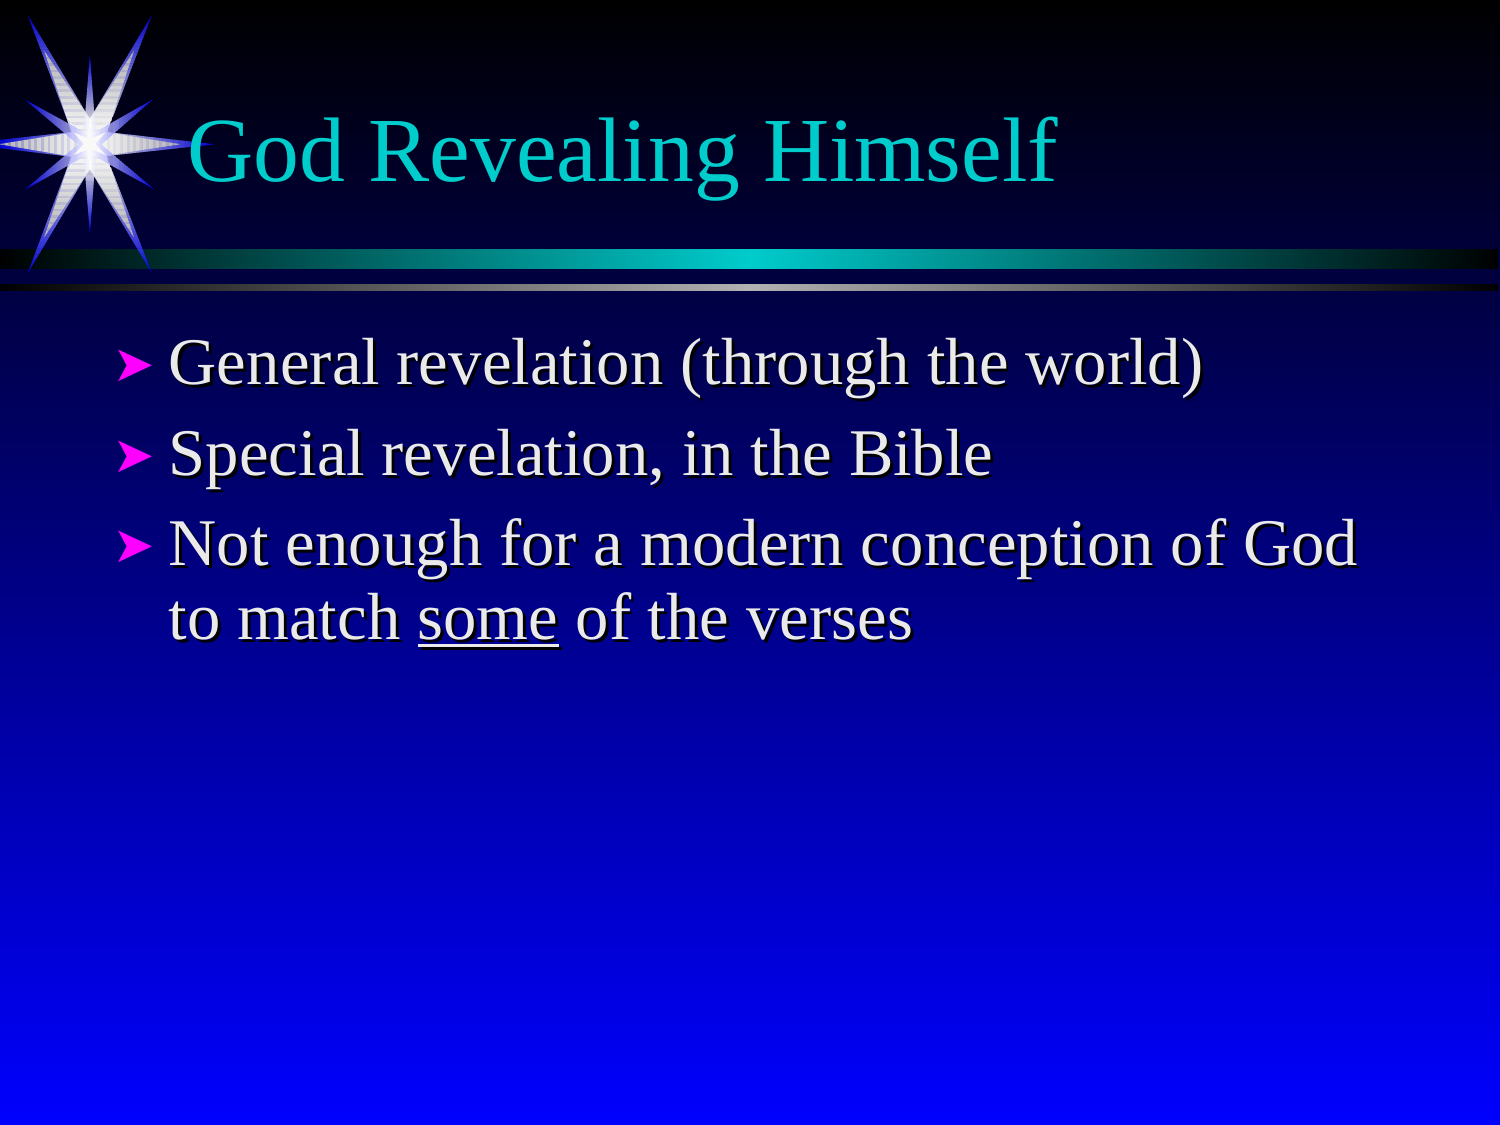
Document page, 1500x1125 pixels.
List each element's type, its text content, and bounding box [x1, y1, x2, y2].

list General revelation (through the world) Special revelation, in the Bible Not enough for a modern conception of God to match some of the verses [112, 324, 1388, 1001]
title God Revealing Himself [187, 56, 1463, 244]
